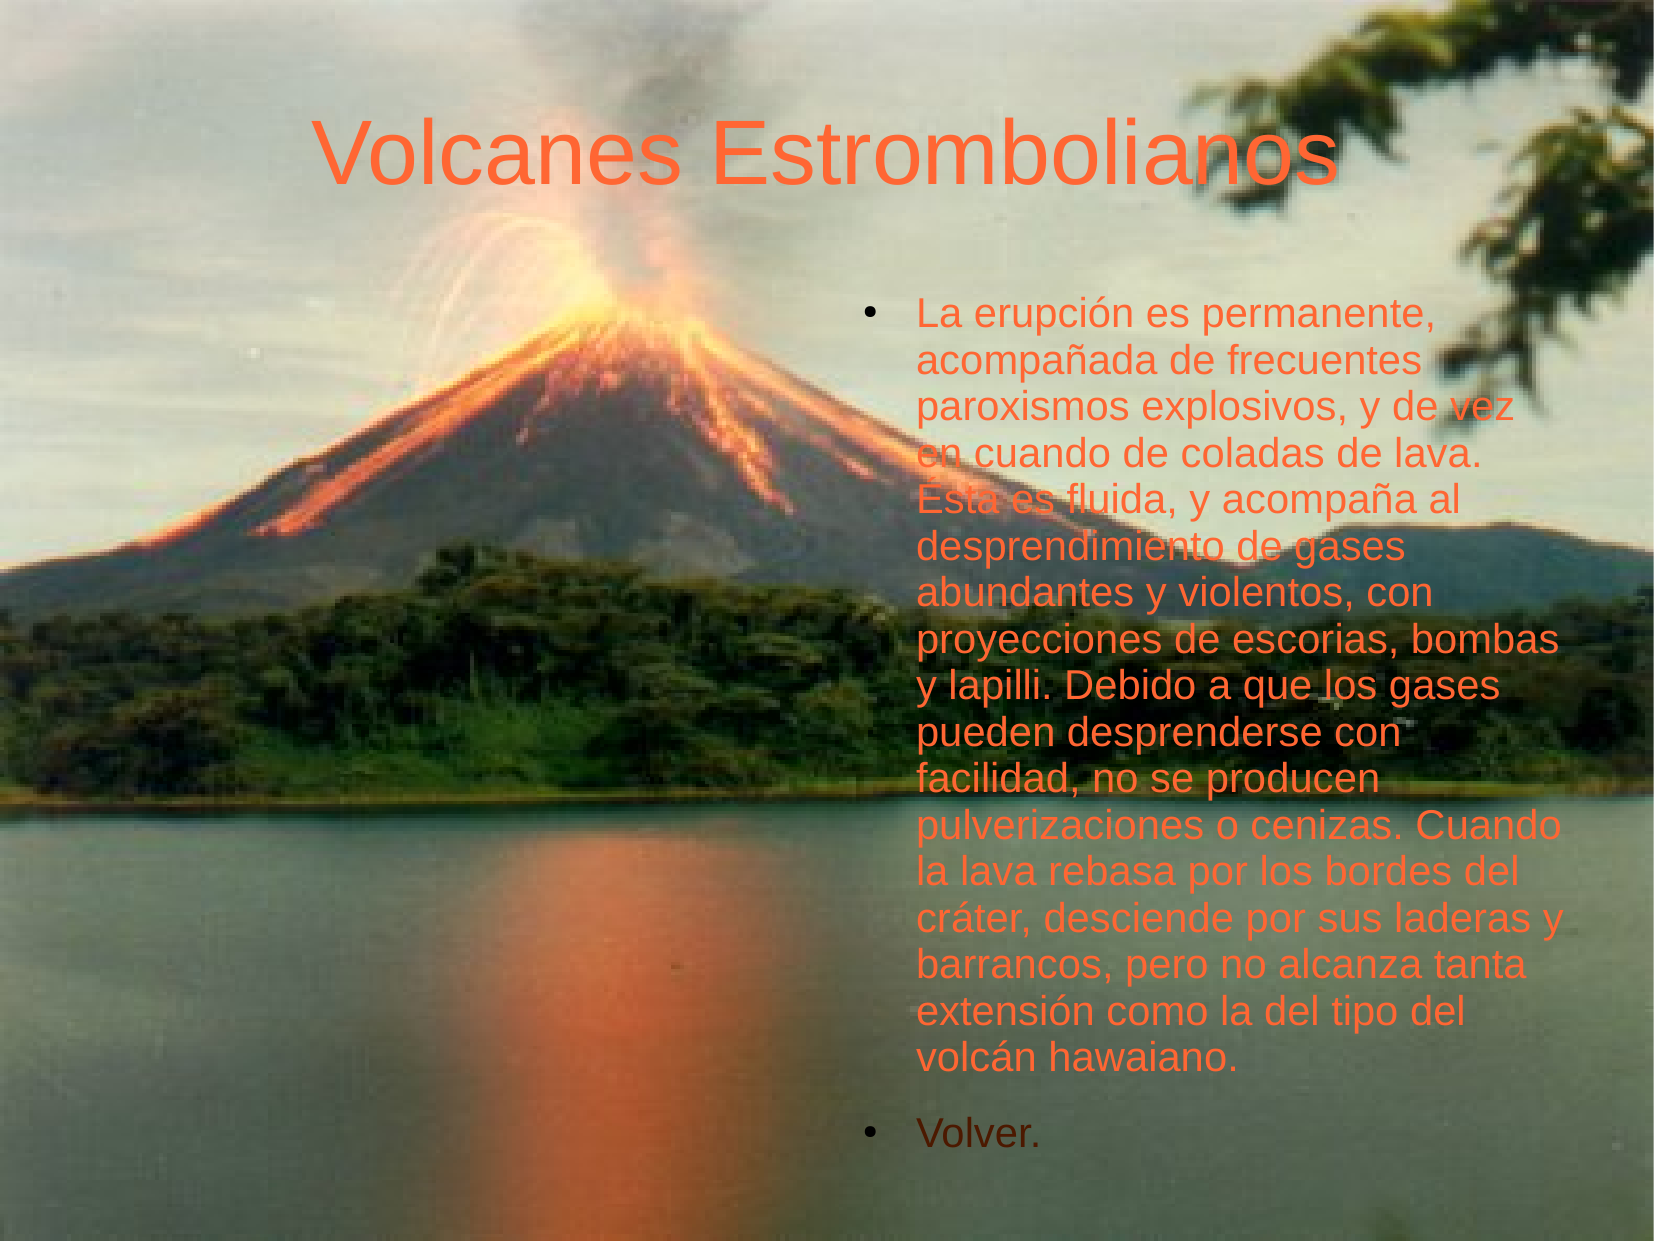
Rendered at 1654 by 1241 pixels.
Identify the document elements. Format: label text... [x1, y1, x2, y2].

list La erupción es permanente, acompañada de frecuentes paroxismos explosivos, y de vez en cuando de coladas de lava. Ésta es fluida, y acompaña al desprendimiento de gases abundantes y violentos, con proyecciones de escorias, bombas y lapilli. Debido a que los gases pueden desprenderse con facilidad, no se producen pulverizaciones o cenizas. Cuando la lava rebasa por los bordes del cráter, desciende por sus laderas y barrancos, pero no alcanza tanta extensión como la del tipo del volcán hawaiano. Volver. [845, 290, 1572, 1162]
title Volcanes Estrombolianos [82, 49, 1571, 257]
picture [0, 0, 1654, 1241]
